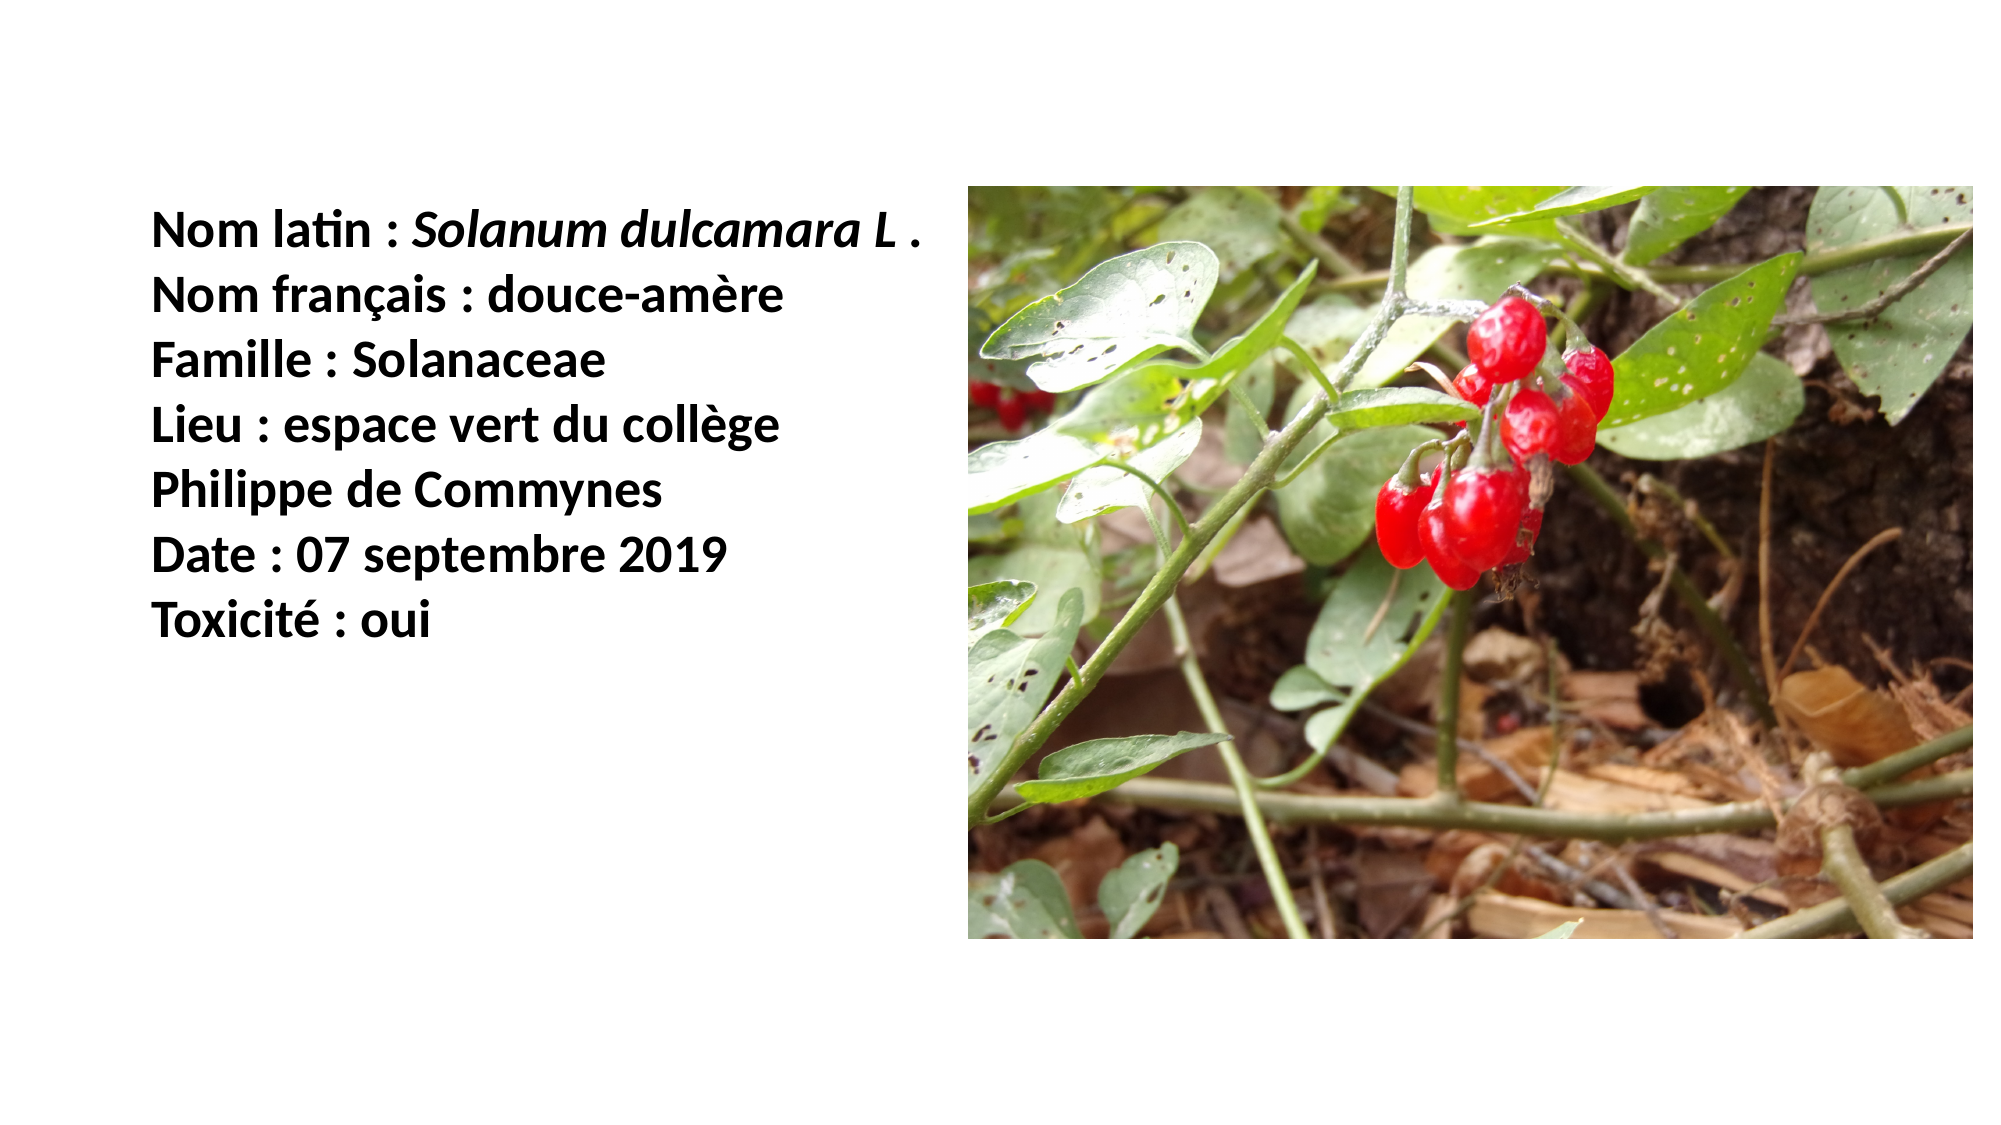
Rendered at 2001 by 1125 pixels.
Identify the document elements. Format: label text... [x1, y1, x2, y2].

picture [968, 186, 1973, 939]
text_box Nom latin : Solanum dulcamara L . Nom français : douce-amère Famille : Solanaceae Lieu : espace vert du collège Philippe de Commynes Date : 07 septembre 2019 Toxicité : oui [136, 186, 969, 661]
